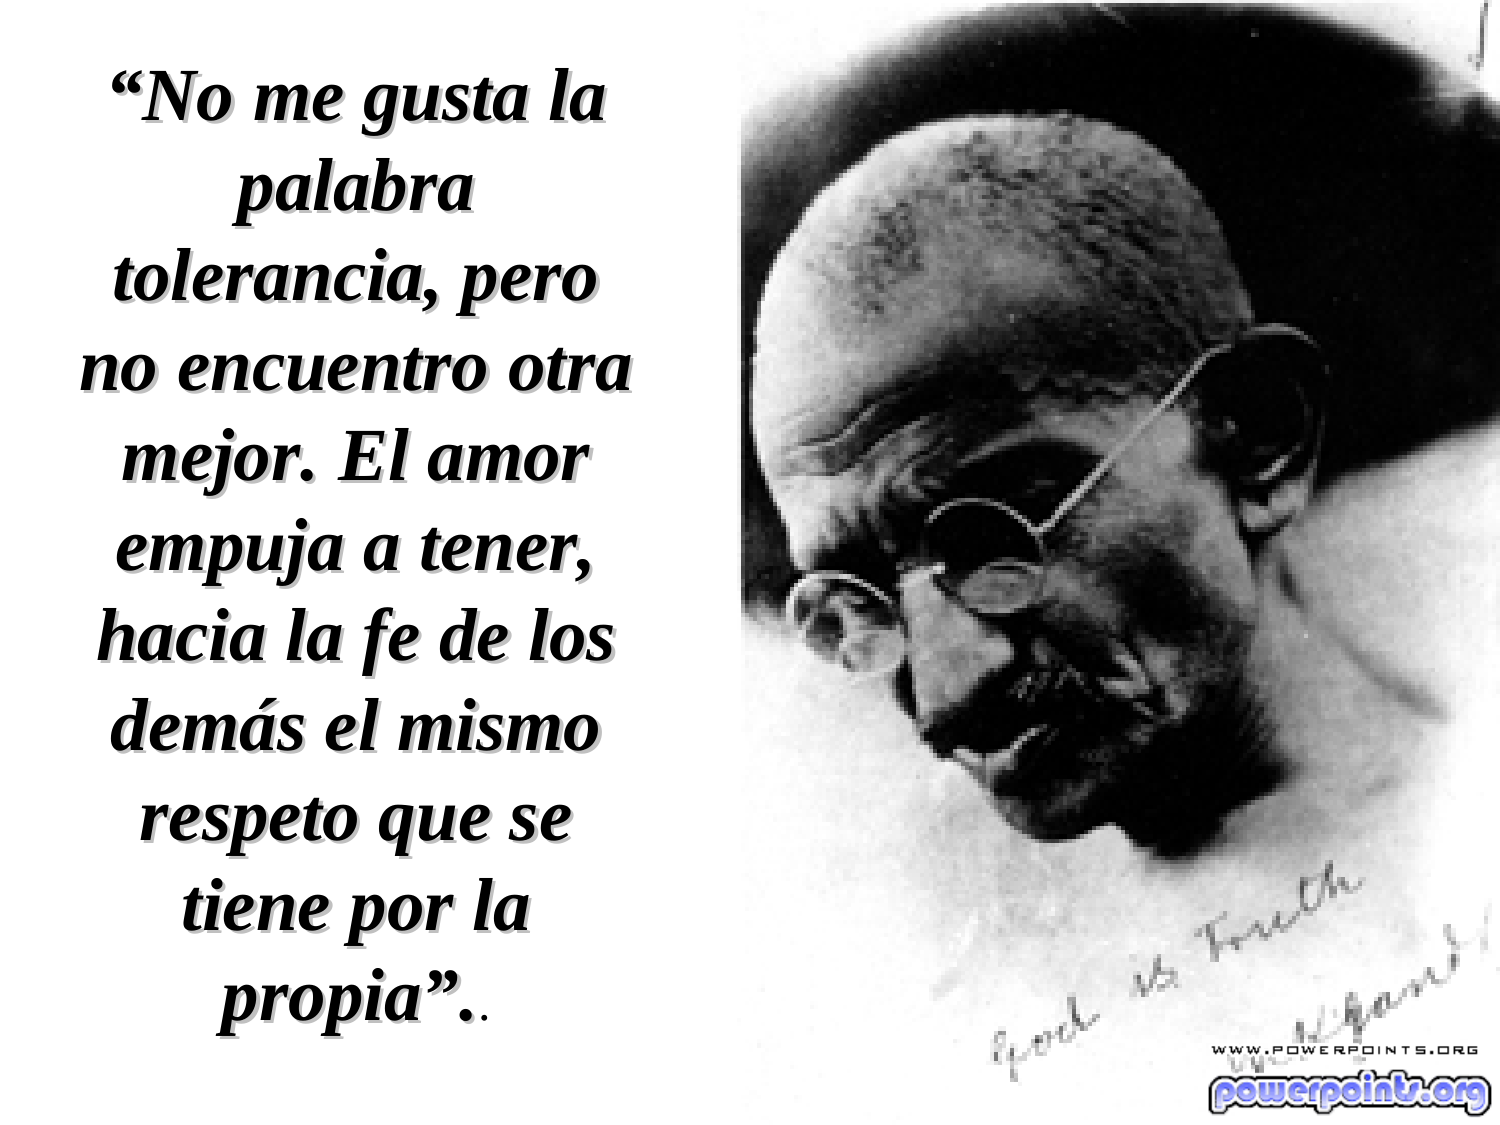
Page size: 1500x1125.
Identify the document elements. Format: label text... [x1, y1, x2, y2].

picture [737, 0, 1500, 1125]
text_box “No me gusta la palabra tolerancia, pero no encuentro otra mejor. El amor empuja a tener, hacia la fe de los demás el mismo respeto que se tiene por la propia”.. [49, 37, 663, 1125]
